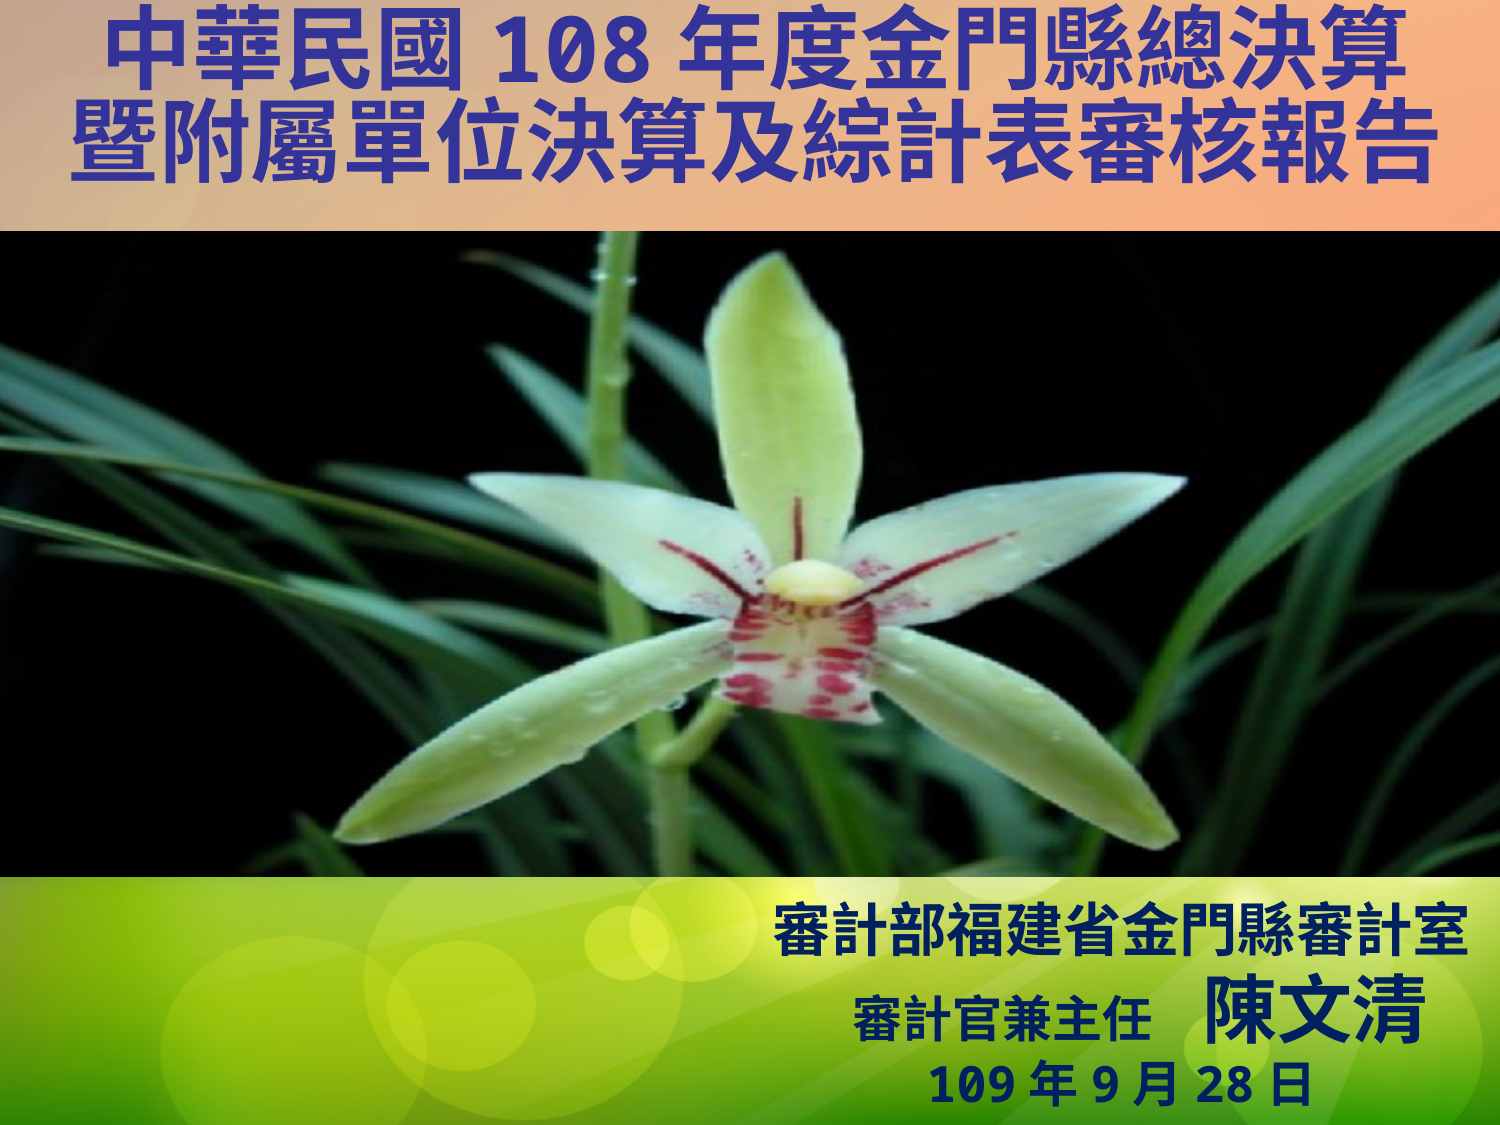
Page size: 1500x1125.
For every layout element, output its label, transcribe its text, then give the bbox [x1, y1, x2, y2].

title 中華民國108年度金門縣總決算 暨附屬單位決算及綜計表審核報告 [5, 0, 1500, 175]
text_box [0, 0, 1500, 231]
text_box 審計部福建省金門縣審計室 審計官兼主任 陳文清 109年9月28日 [731, 885, 1500, 1109]
picture [0, 231, 1500, 1125]
